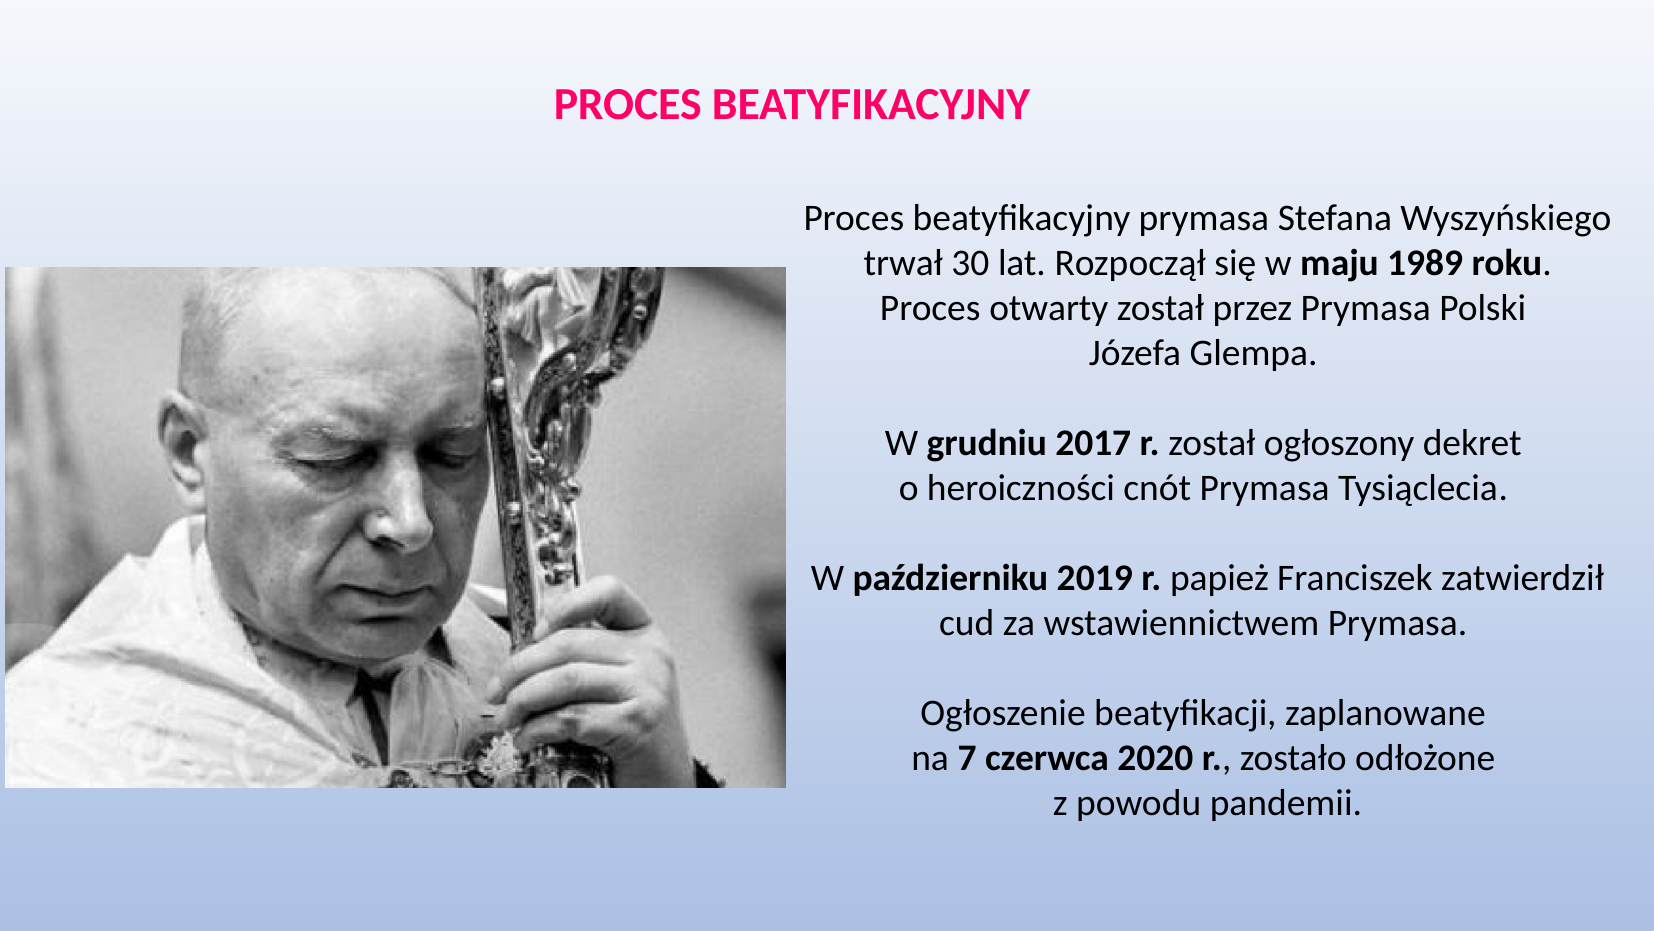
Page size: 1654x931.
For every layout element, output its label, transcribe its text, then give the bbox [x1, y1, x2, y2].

text_box PROCES BEATYFIKACYJNY [538, 66, 1052, 137]
picture [5, 267, 786, 788]
text_box Proces beatyfikacyjny prymasa Stefana Wyszyńskiego trwał 30 lat. Rozpoczął się w maju 1989 roku. Proces otwarty został przez Prymasa Polski Józefa Glempa. W grudniu 2017 r. został ogłoszony dekret o heroiczności cnót Prymasa Tysiąclecia. W październiku 2019 r. papież Franciszek zatwierdził cud za wstawiennictwem Prymasa. Ogłoszenie beatyfikacji, zaplanowane na 7 czerwca 2020 r., zostało odłożone z powodu pandemii. [785, 185, 1630, 837]
